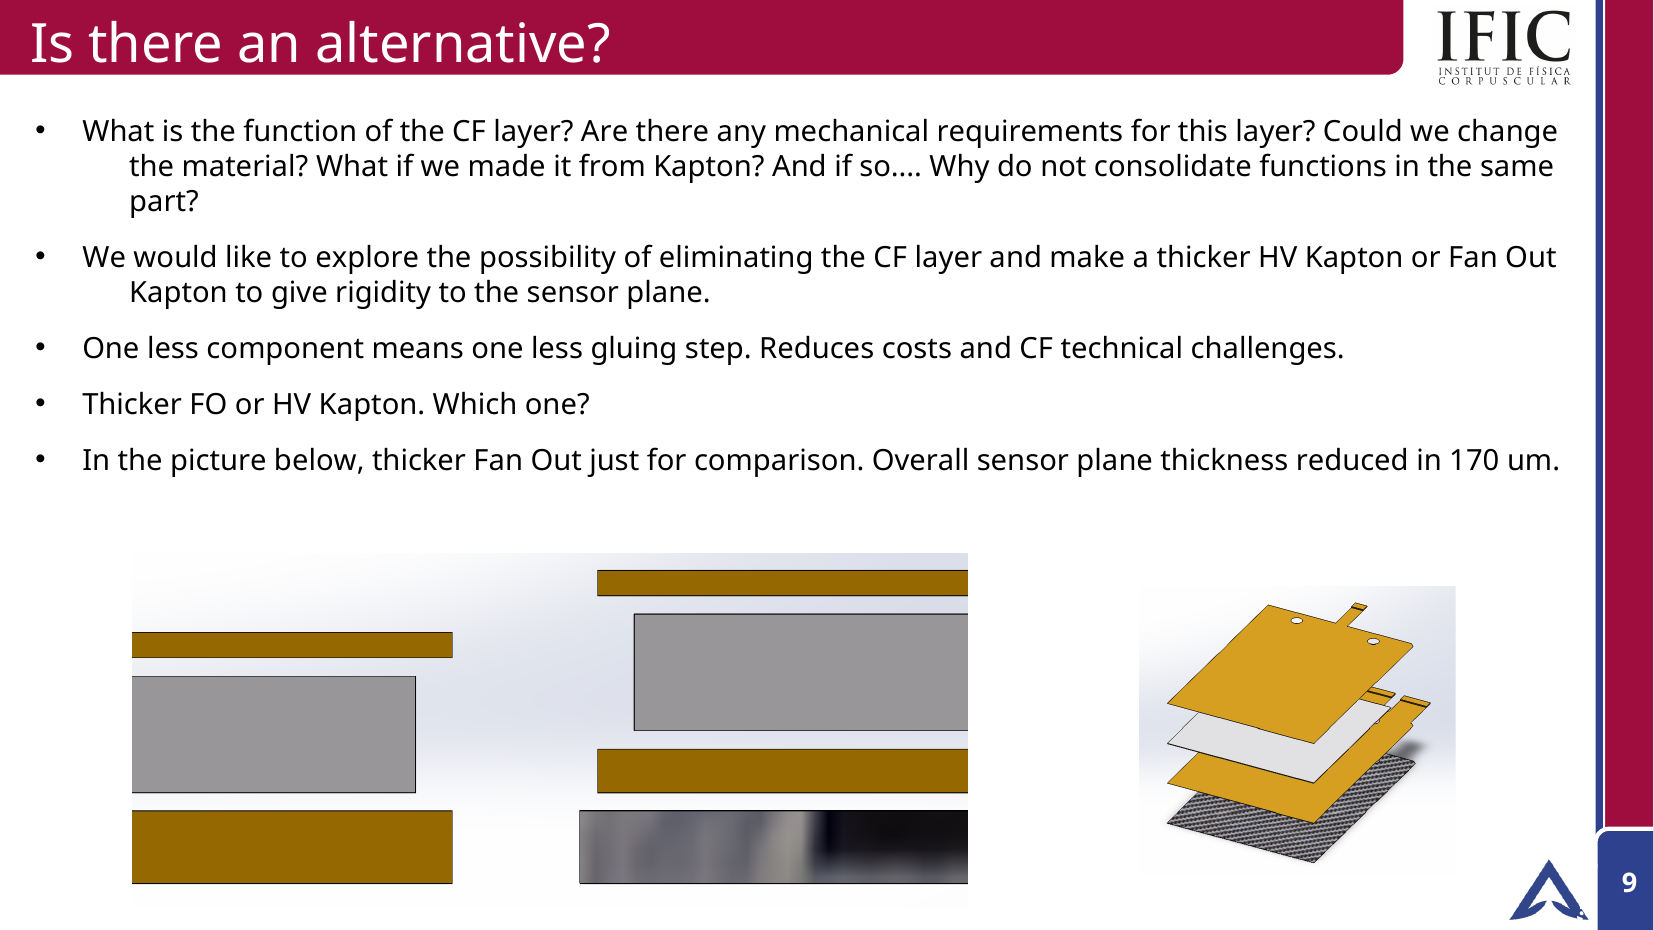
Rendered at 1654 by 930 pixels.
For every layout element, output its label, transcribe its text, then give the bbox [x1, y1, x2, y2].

picture [132, 553, 968, 908]
text_box What is the function of the CF layer? Are there any mechanical requirements for this layer? Could we change the material? What if we made it from Kapton? And if so.... Why do not consolidate functions in the same part? We would like to explore the possibility of eliminating the CF layer and make a thicker HV Kapton or Fan Out Kapton to give rigidity to the sensor plane. One less component means one less gluing step. Reduces costs and CF technical challenges. Thicker FO or HV Kapton. Which one? In the picture below, thicker Fan Out just for comparison. Overall sensor plane thickness reduced in 170 um. [35, 112, 1563, 515]
picture [1139, 586, 1456, 875]
title Is there an alternative? [29, 7, 1359, 74]
